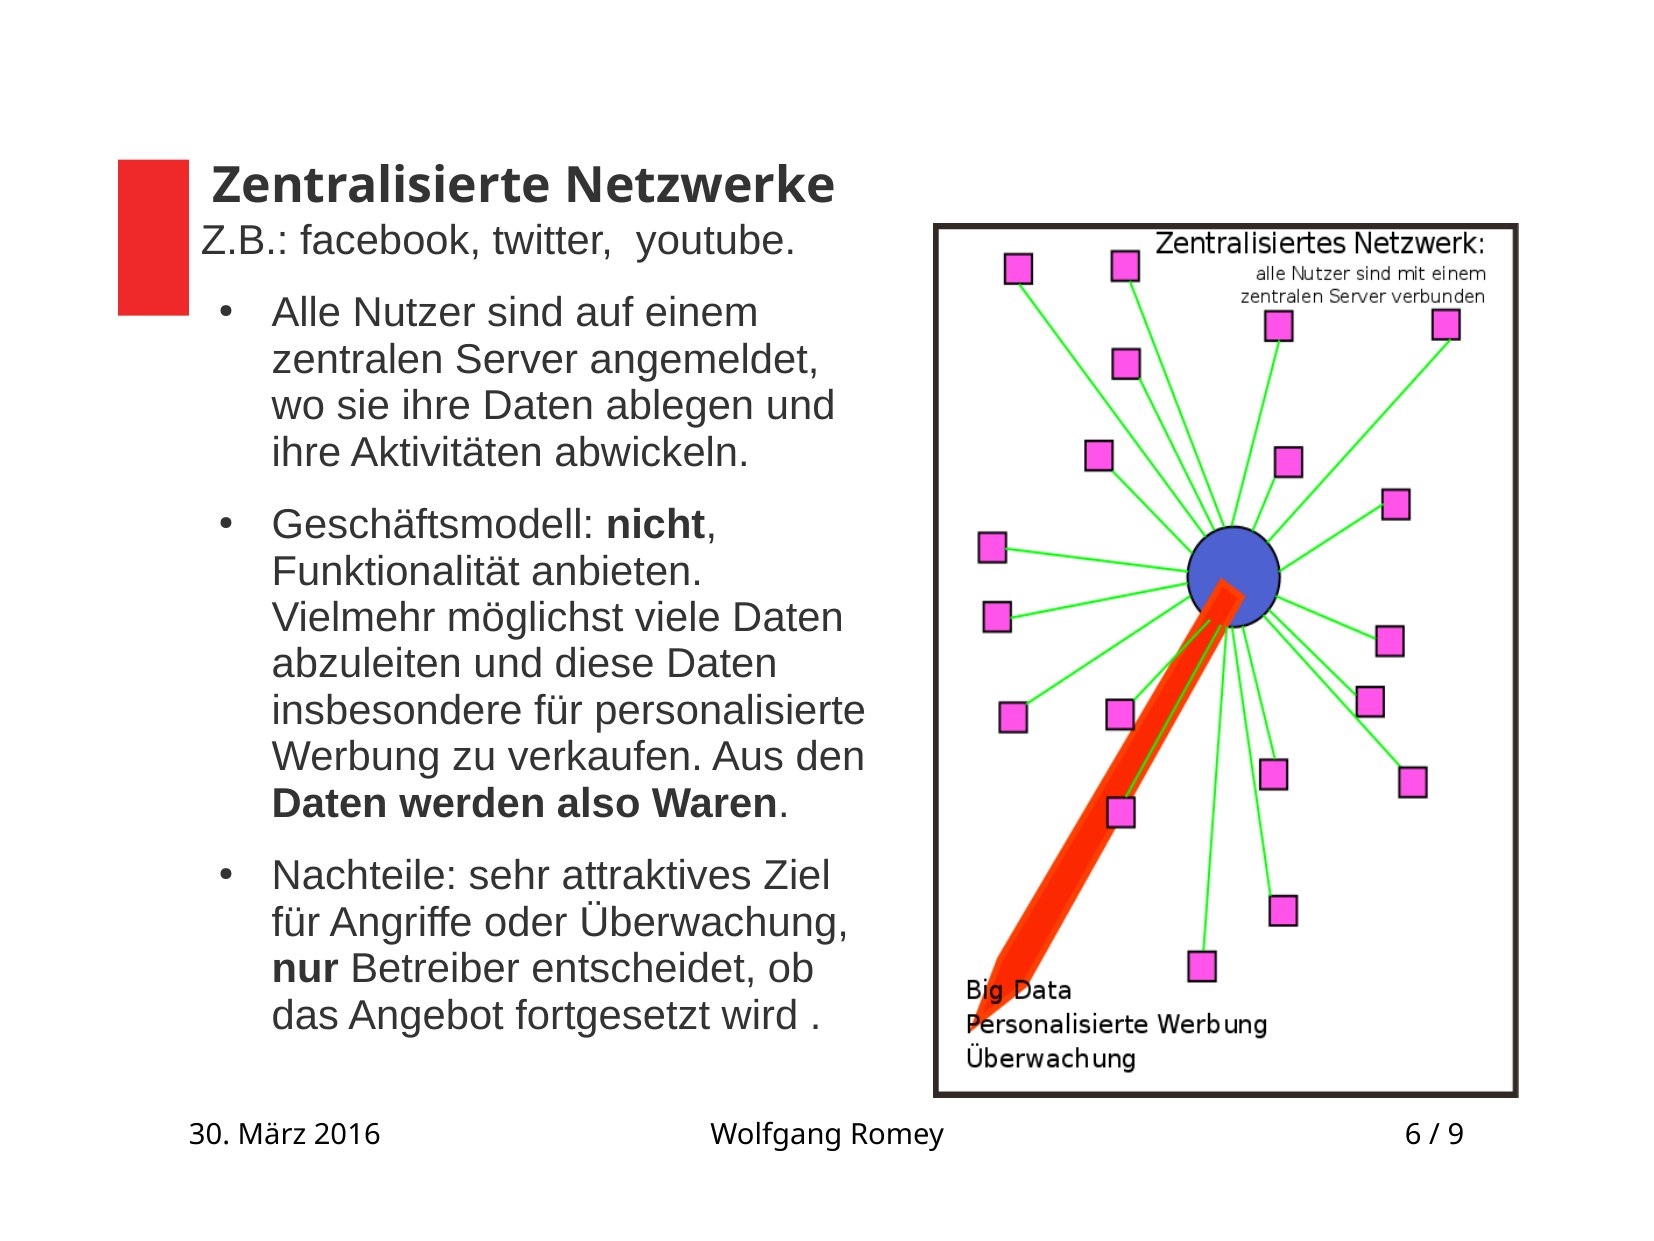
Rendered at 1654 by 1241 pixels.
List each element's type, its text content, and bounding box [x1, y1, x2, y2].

title Zentralisierte Netzwerke [212, 141, 1458, 224]
picture [933, 223, 1519, 1099]
list Z.B.: facebook, twitter, youtube. Alle Nutzer sind auf einem zentralen Server angemeldet, wo sie ihre Daten ablegen und ihre Aktivitäten abwickeln. Geschäftsmodell: nicht, Funktionalität anbieten. Vielmehr möglichst viele Daten abzuleiten und diese Daten insbesondere für personalisierte Werbung zu verkaufen. Aus den Daten werden also Waren. Nachteile: sehr attraktives Ziel für Angriffe oder Überwachung, nur Betreiber entscheidet, ob das Angebot fortgesetzt wird . [200, 216, 875, 1158]
